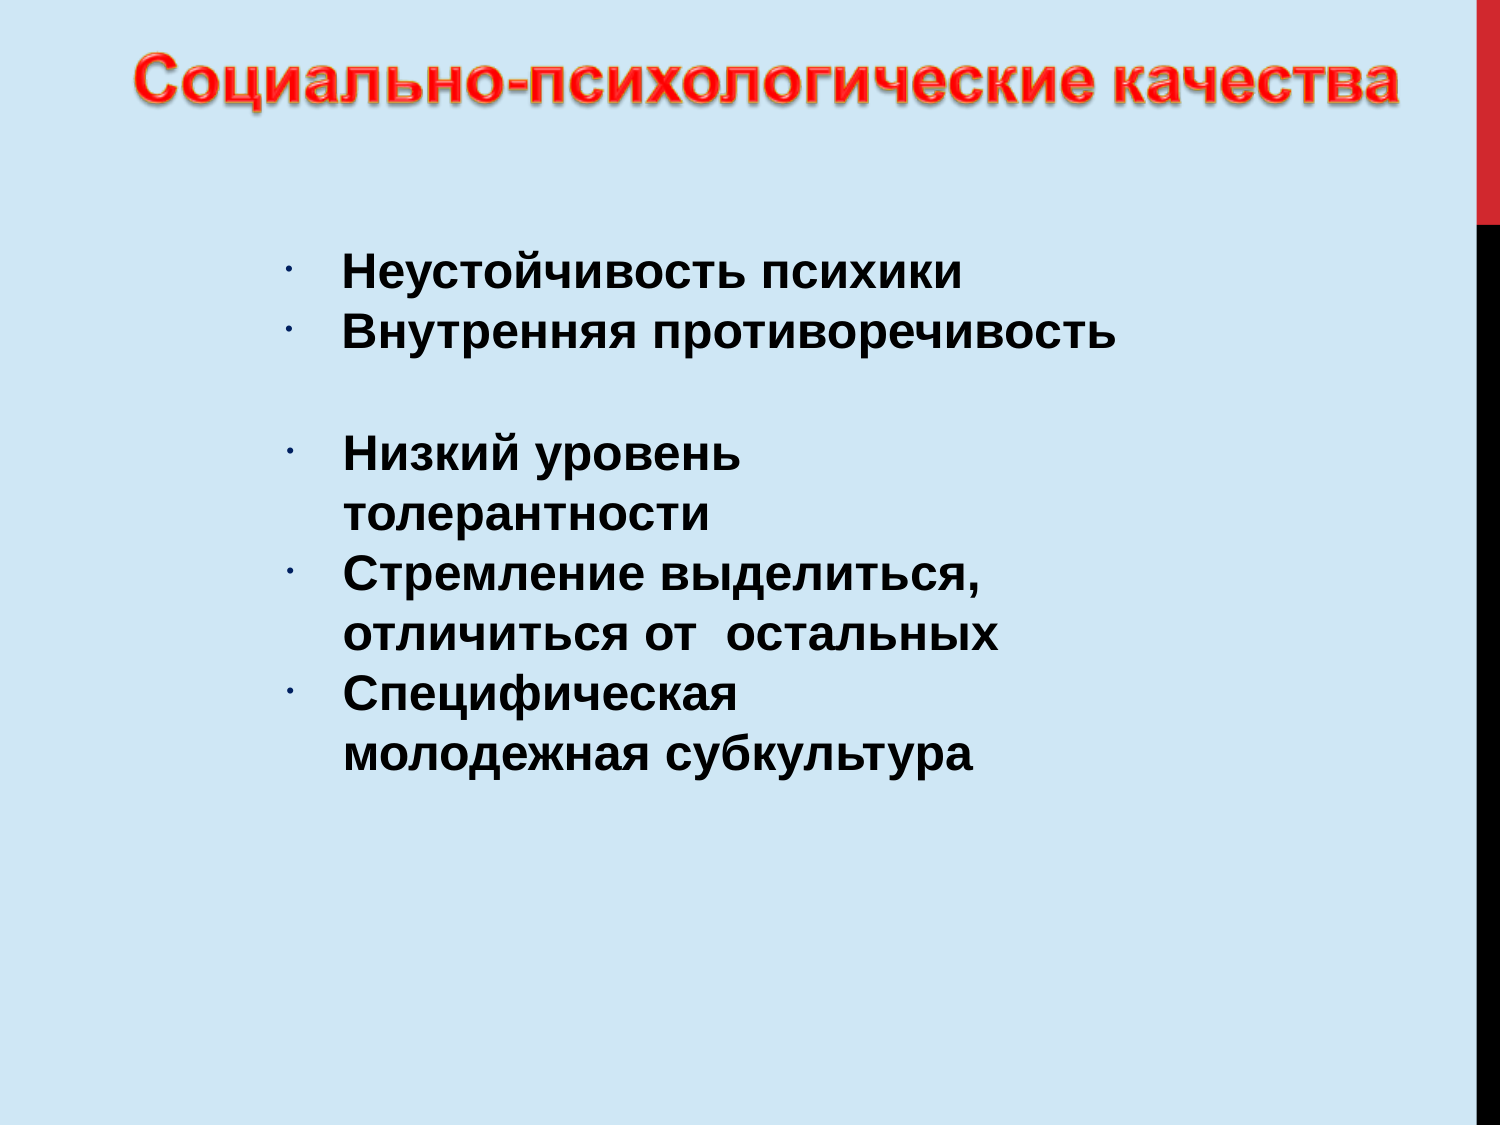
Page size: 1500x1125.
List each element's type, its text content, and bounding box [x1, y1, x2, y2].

text_box Низкий уровень толерантности Стремление выделиться, отличиться от остальных Специфическая молодежная субкультура [271, 413, 1052, 789]
text_box Неустойчивость психики Внутренняя противоречивость [270, 231, 1133, 367]
picture [85, 13, 1448, 129]
